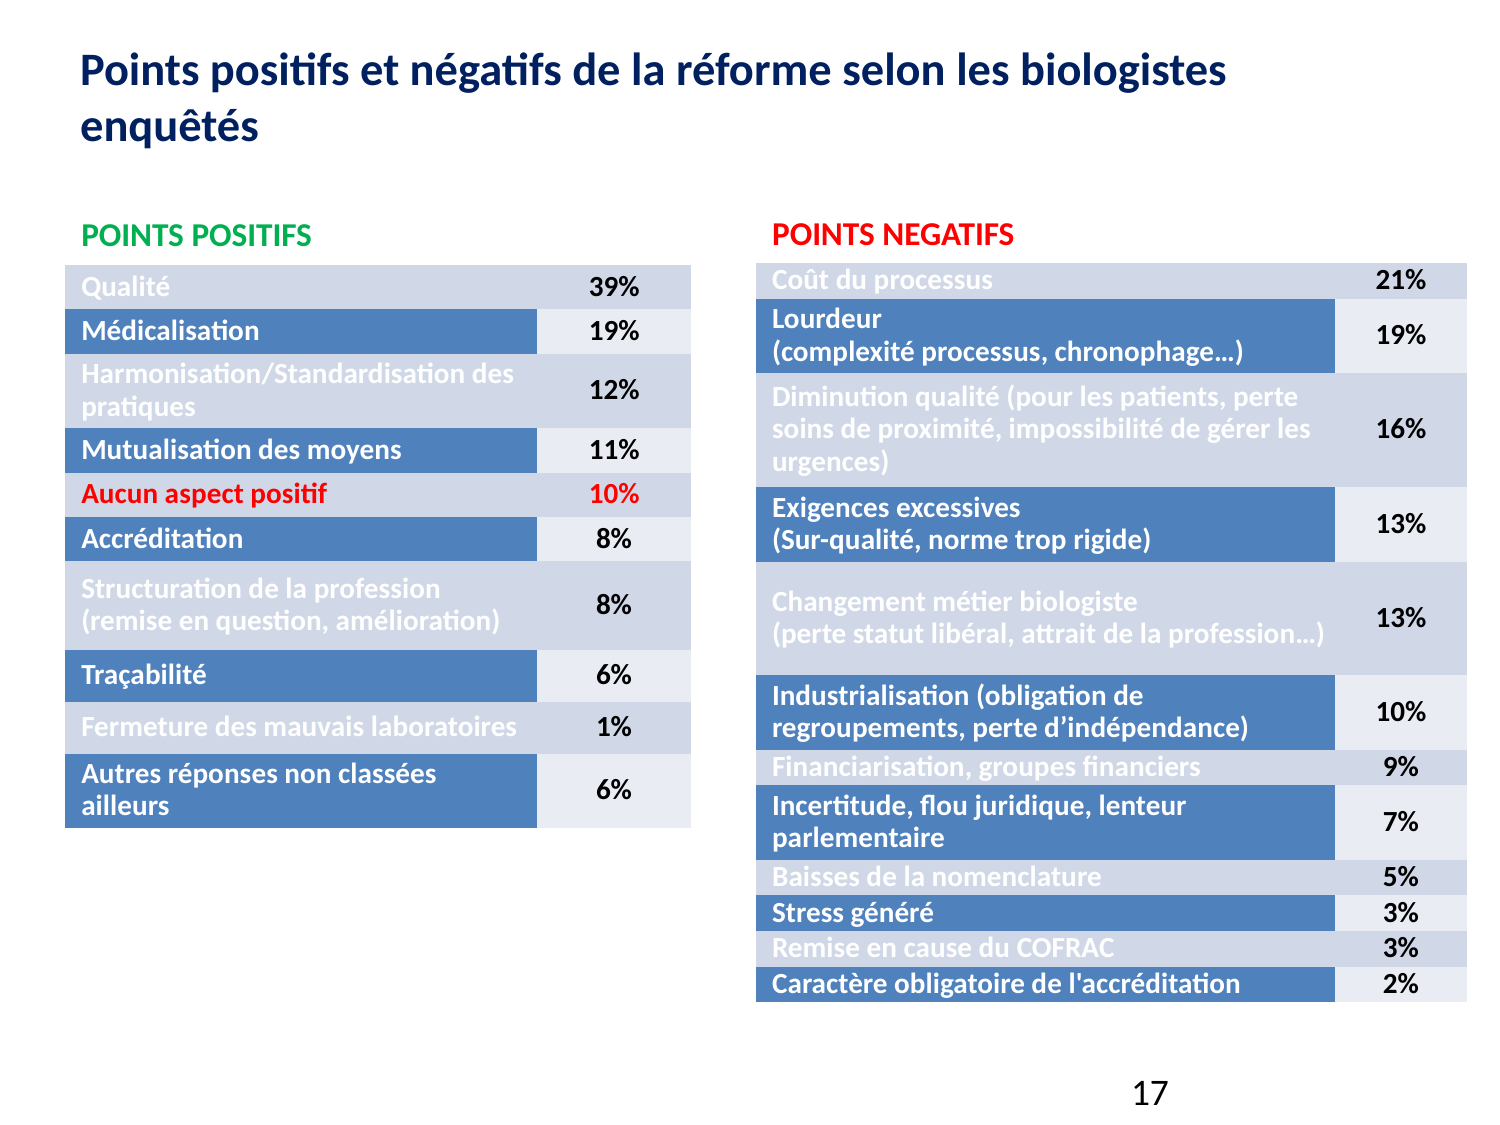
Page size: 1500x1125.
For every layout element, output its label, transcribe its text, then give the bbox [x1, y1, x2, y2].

table_cell Industrialisation (obligation de regroupements, perte d’indépendance) [756, 675, 1335, 750]
slide_number <numéro> [1116, 1060, 1467, 1121]
table_cell 10% [1335, 675, 1467, 750]
table_cell 13% [1335, 562, 1467, 675]
table_cell Autres réponses non classées ailleurs [65, 754, 537, 828]
table_cell Traçabilité [65, 650, 537, 702]
table_cell Mutualisation des moyens [65, 428, 537, 473]
table_cell Aucun aspect positif [65, 473, 537, 517]
table_cell Caractère obligatoire de l'accréditation [756, 967, 1335, 1002]
table_cell 6% [537, 754, 691, 828]
table_cell 8% [537, 561, 691, 650]
table_cell Fermeture des mauvais laboratoires [65, 702, 537, 754]
title Points positifs et négatifs de la réforme selon les biologistes enquêtés [64, 30, 1415, 159]
table_header [1335, 207, 1467, 263]
table_cell Exigences excessives (Sur-qualité, norme trop rigide) [756, 487, 1335, 562]
table_cell 16% [1335, 373, 1467, 487]
table_cell 8% [537, 517, 691, 561]
table_cell 12% [537, 354, 691, 428]
table_cell Médicalisation [65, 309, 537, 354]
table_cell Lourdeur (complexité processus, chronophage…) [756, 299, 1335, 373]
table_cell Stress généré [756, 895, 1335, 931]
table_cell Coût du processus [756, 263, 1335, 299]
table_header [537, 208, 691, 265]
table_cell Changement métier biologiste (perte statut libéral, attrait de la profession…) [756, 562, 1335, 675]
table_cell 11% [537, 428, 691, 473]
table_cell 6% [537, 650, 691, 702]
table_cell 19% [537, 309, 691, 354]
table_cell 7% [1335, 785, 1467, 860]
table_cell Structuration de la profession (remise en question, amélioration) [65, 561, 537, 650]
table_cell Accréditation [65, 517, 537, 561]
table_cell Qualité [65, 265, 537, 309]
table_cell Incertitude, flou juridique, lenteur parlementaire [756, 785, 1335, 860]
table_cell 21% [1335, 263, 1467, 299]
table_cell 1% [537, 702, 691, 754]
table_cell Baisses de la nomenclature [756, 860, 1335, 895]
table_header POINTS POSITIFS [65, 208, 537, 265]
table_cell 19% [1335, 299, 1467, 373]
table_cell 10% [537, 473, 691, 517]
table_cell Diminution qualité (pour les patients, perte soins de proximité, impossibilité de gérer les urgences) [756, 373, 1335, 487]
table_cell 3% [1335, 931, 1467, 967]
table_cell 3% [1335, 895, 1467, 931]
table_cell 39% [537, 265, 691, 309]
table_header POINTS NEGATIFS [756, 207, 1335, 263]
table_cell Financiarisation, groupes financiers [756, 750, 1335, 785]
table_cell 2% [1335, 967, 1467, 1002]
table_cell 9% [1335, 750, 1467, 785]
table_cell 13% [1335, 487, 1467, 562]
table_cell Remise en cause du COFRAC [756, 931, 1335, 967]
table_cell Harmonisation/Standardisation des pratiques [65, 354, 537, 428]
table_cell 5% [1335, 860, 1467, 895]
